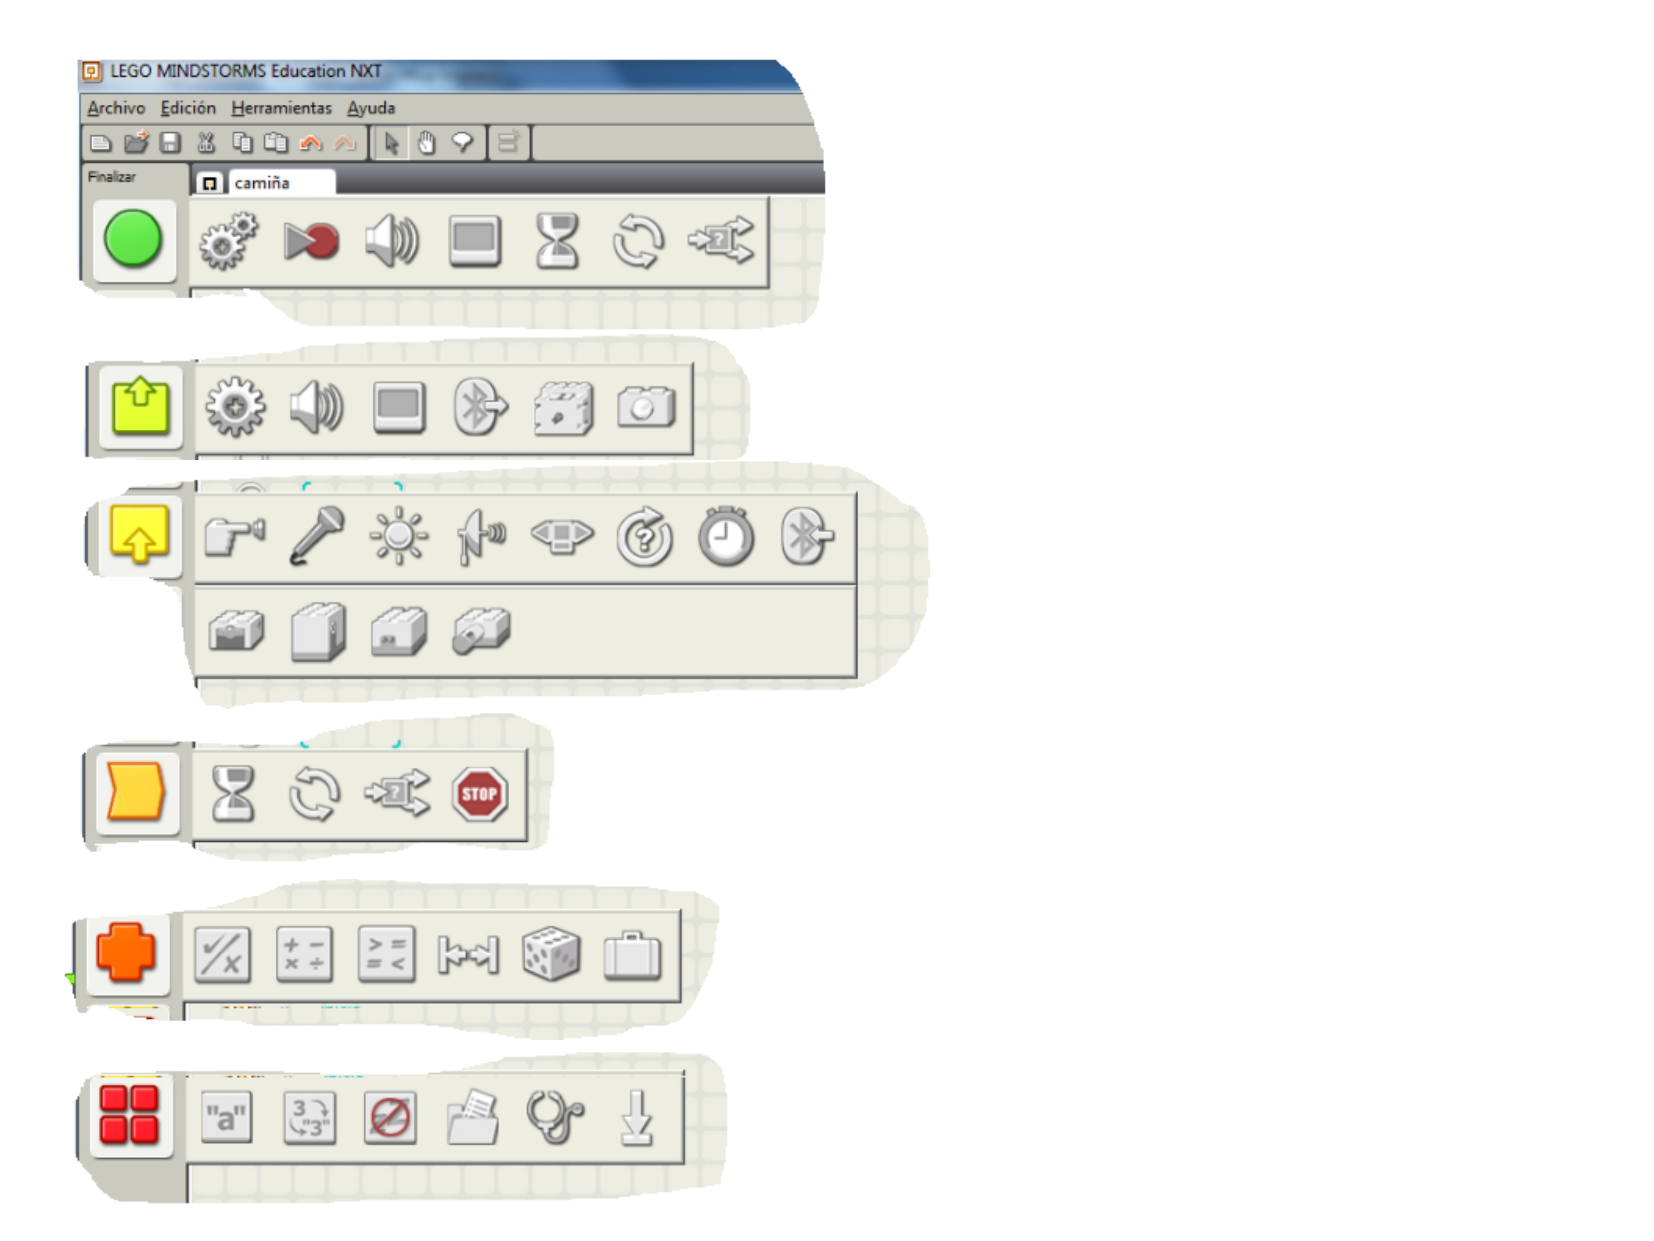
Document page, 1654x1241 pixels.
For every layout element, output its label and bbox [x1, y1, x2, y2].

picture [67, 333, 930, 710]
picture [70, 712, 556, 863]
picture [70, 1051, 729, 1205]
picture [67, 21, 827, 331]
picture [62, 879, 721, 1040]
